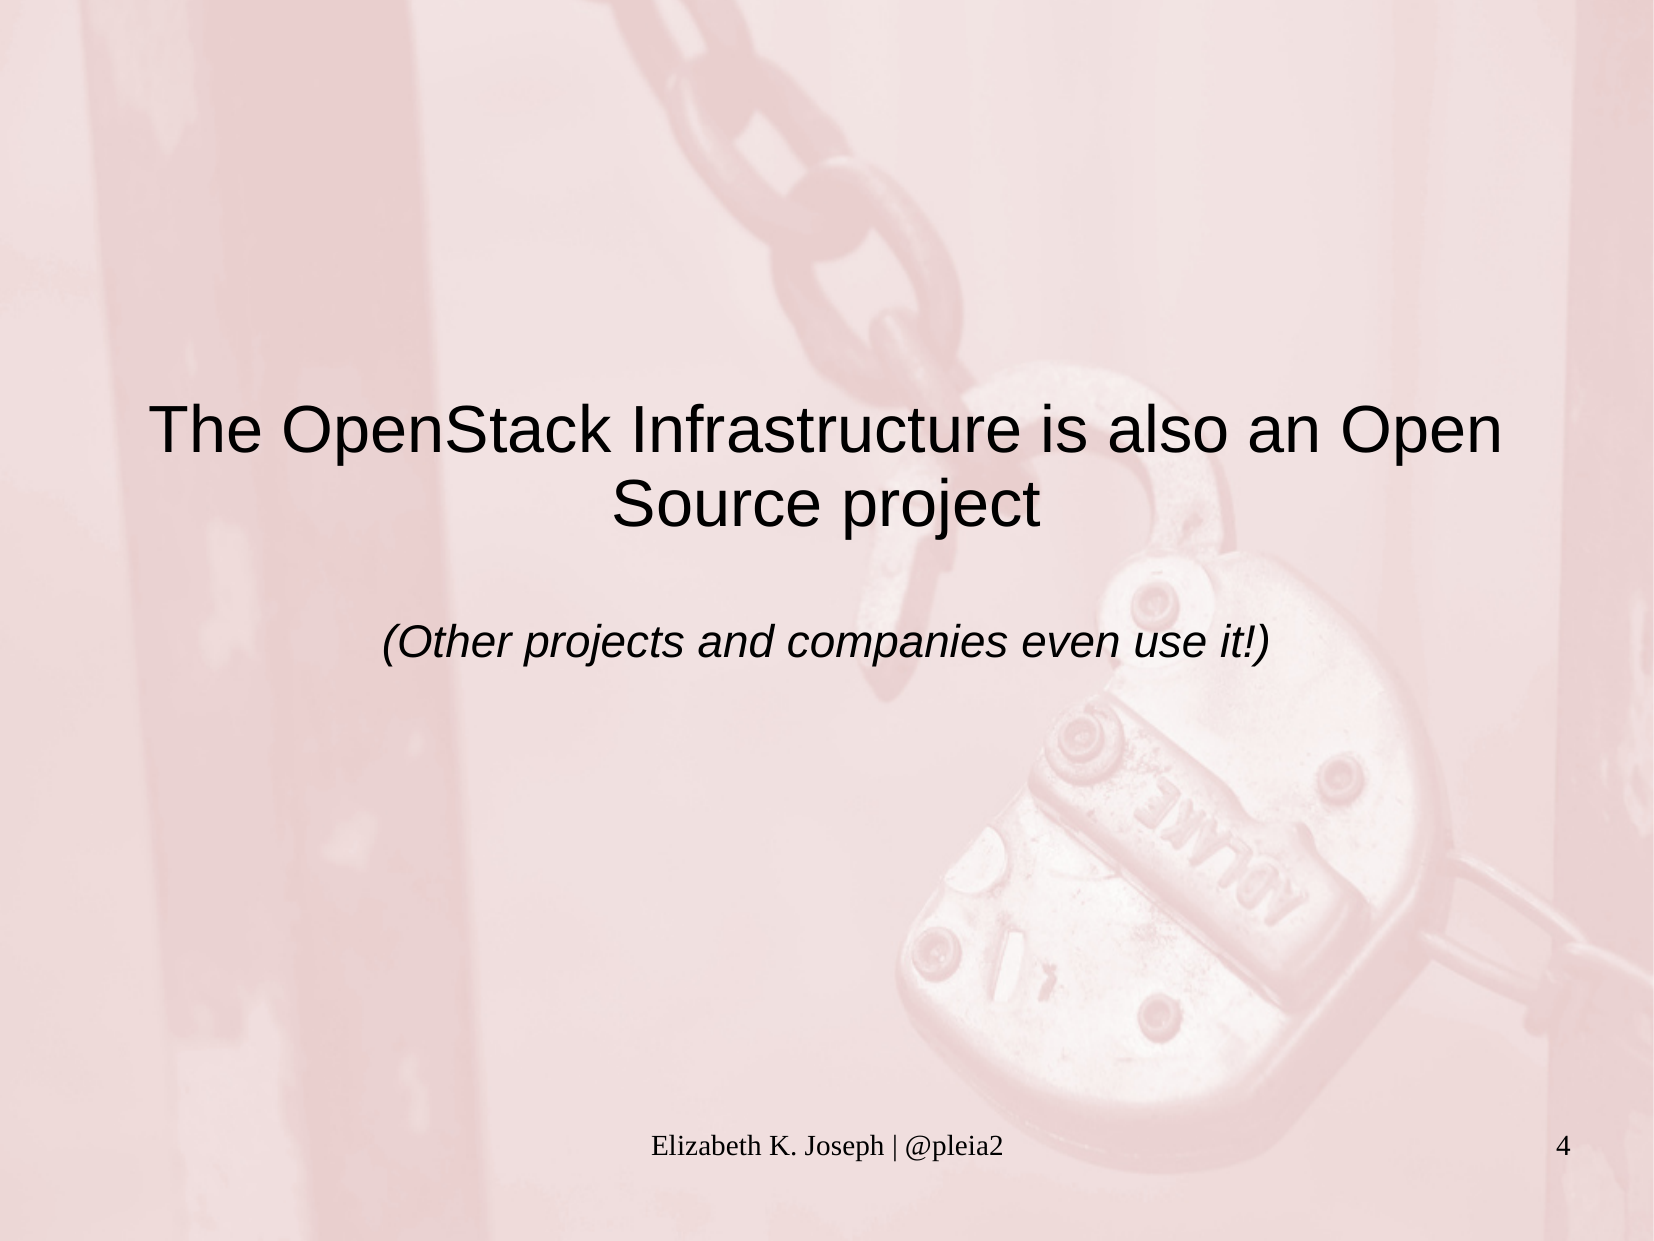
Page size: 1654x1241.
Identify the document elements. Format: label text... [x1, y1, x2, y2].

picture [0, 0, 1654, 1241]
subtitle The OpenStack Infrastructure is also an Open Source project (Other projects and companies even use it!) [82, 49, 1571, 1010]
